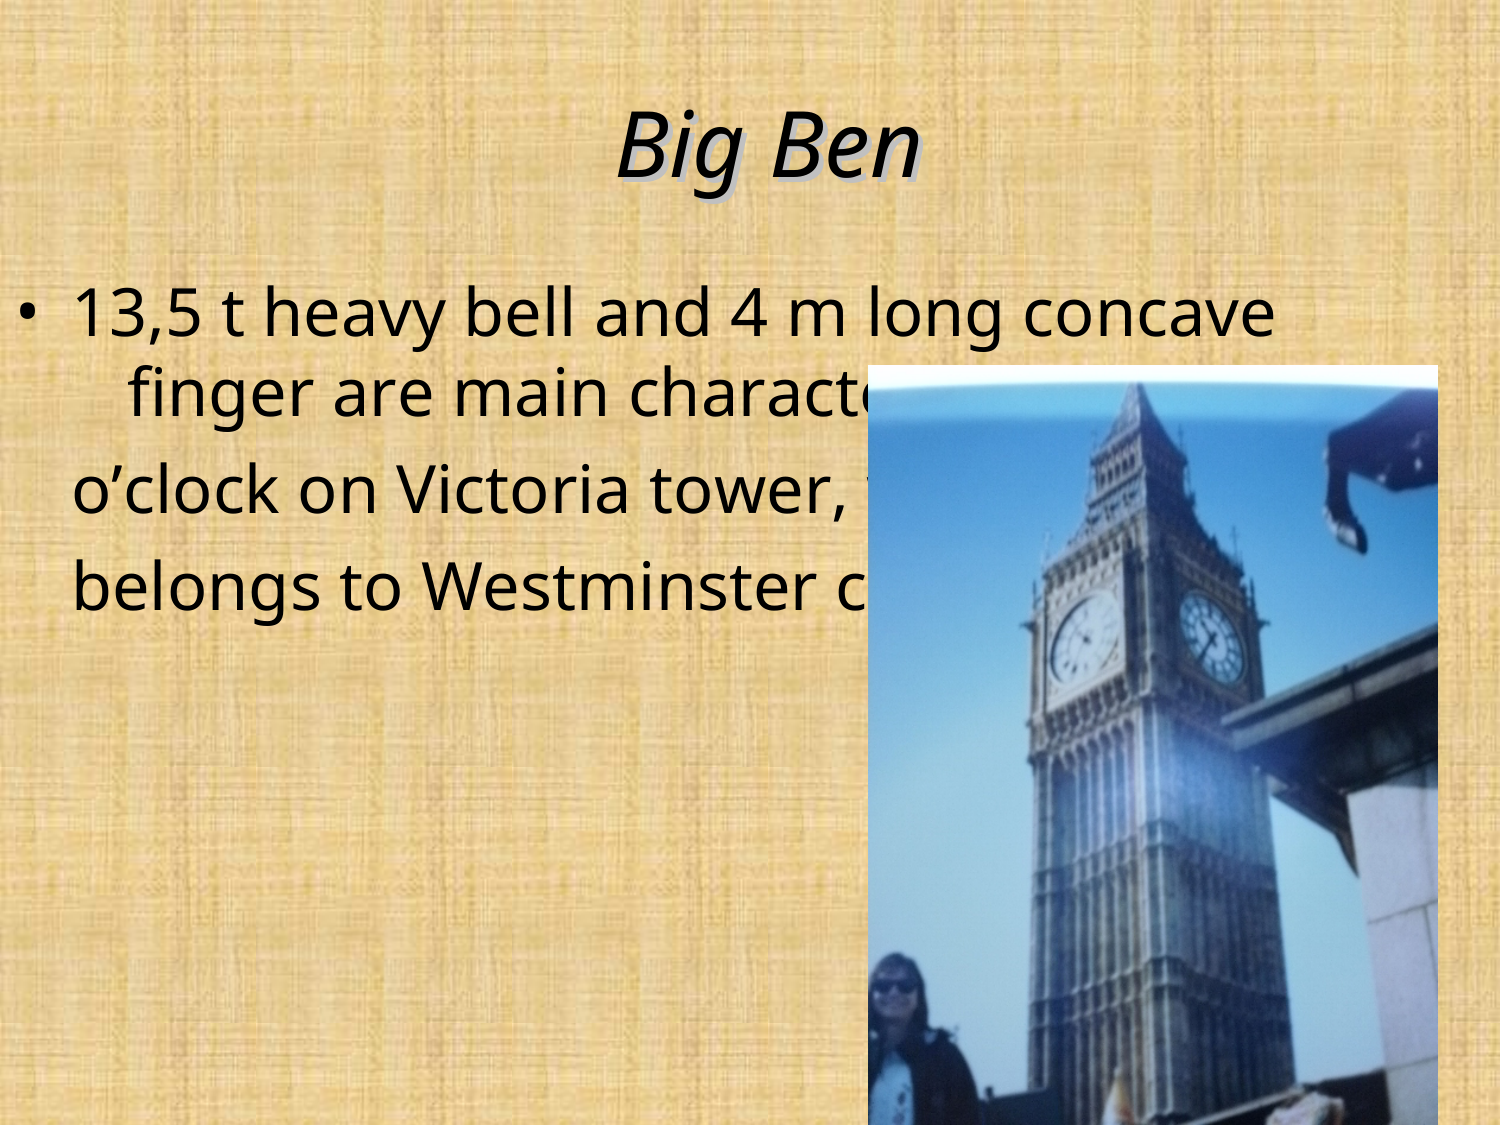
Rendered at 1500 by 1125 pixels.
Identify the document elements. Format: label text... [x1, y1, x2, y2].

list 13,5 t heavy bell and 4 m long concave finger are main characters mammoth o’clock on Victoria tower, which belongs to Westminster complex. [0, 262, 1426, 1005]
picture [868, 365, 1438, 1125]
title Big Ben [93, 46, 1444, 235]
